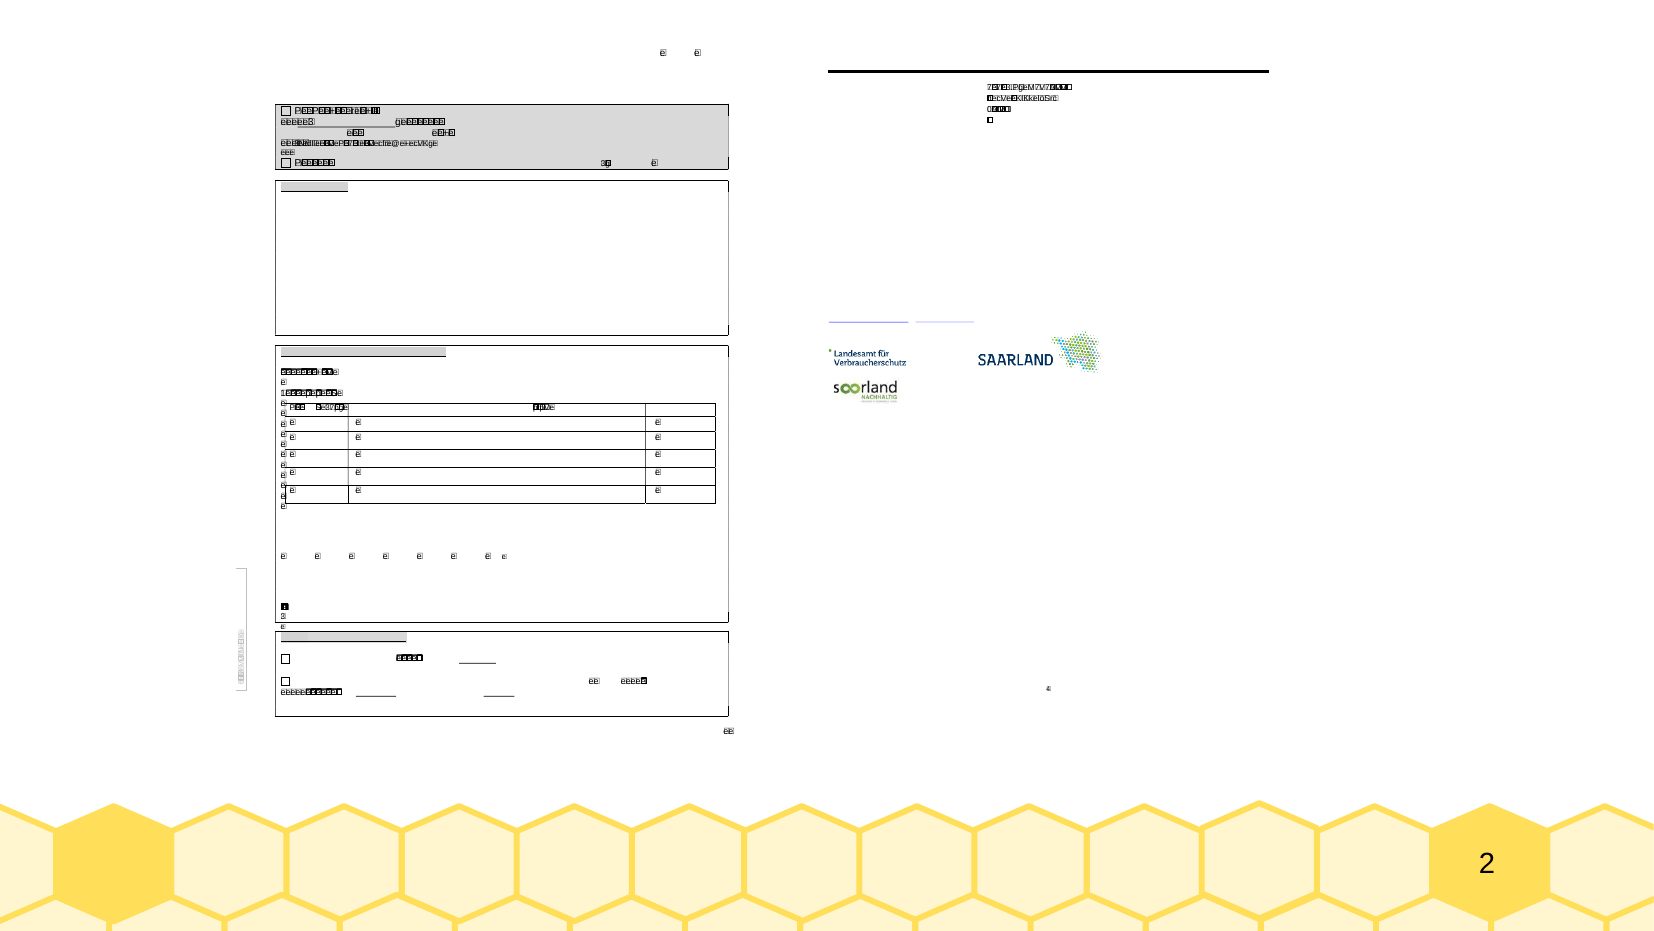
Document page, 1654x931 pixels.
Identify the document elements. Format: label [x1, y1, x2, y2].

picture [236, 14, 769, 768]
picture [797, 14, 1300, 725]
